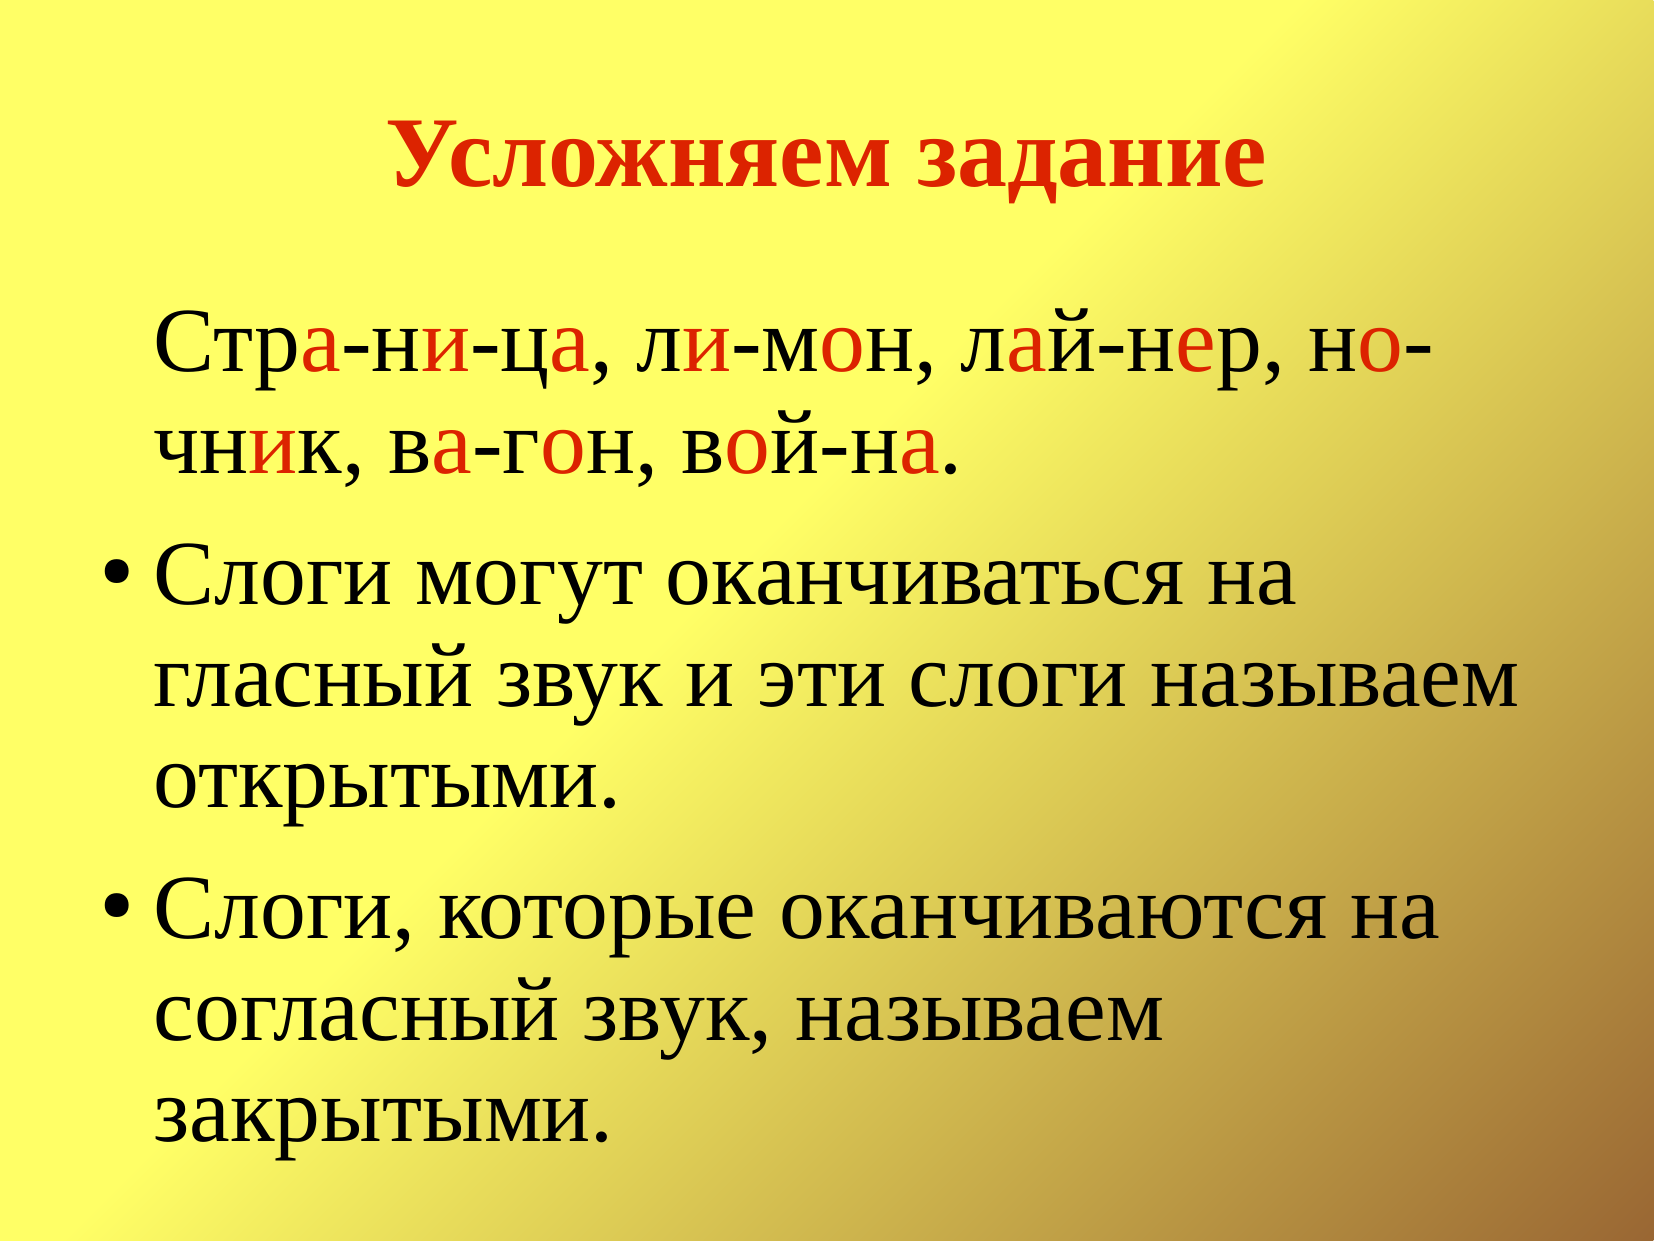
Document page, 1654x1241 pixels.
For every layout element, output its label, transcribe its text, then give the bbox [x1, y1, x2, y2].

list Стра-ни-ца, ли-мон, лай-нер, но-чник, ва-гон, вой-на. Слоги могут оканчиваться на гласный звук и эти слоги называем открытыми. Слоги, которые оканчиваются на согласный звук, называем закрытыми. [82, 290, 1571, 1162]
title Усложняем задание [82, 49, 1571, 257]
